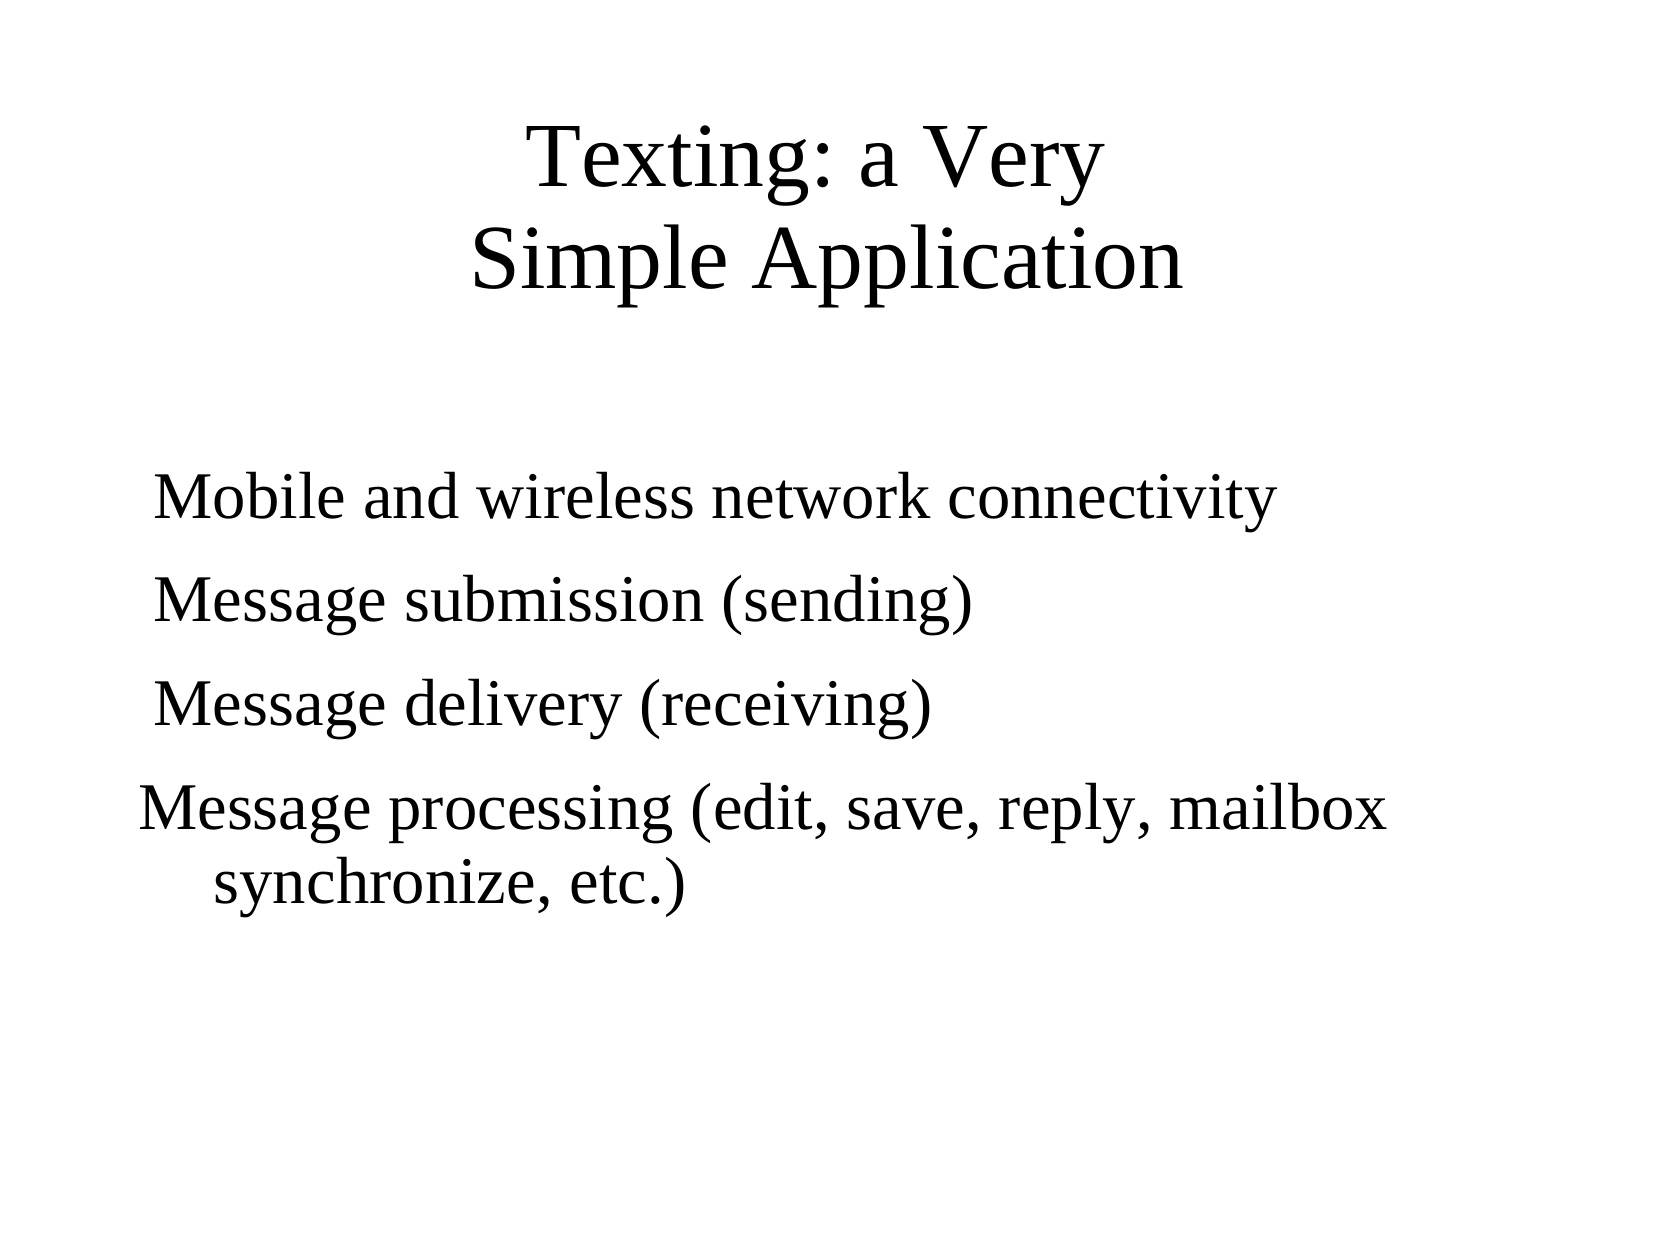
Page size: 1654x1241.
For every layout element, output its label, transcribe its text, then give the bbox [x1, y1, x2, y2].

title Texting: a Very Simple Application [121, 95, 1534, 318]
list Mobile and wireless network connectivity Message submission (sending) Message delivery (receiving) Message processing (edit, save, reply, mailbox synchronize, etc.) [119, 458, 1532, 1241]
